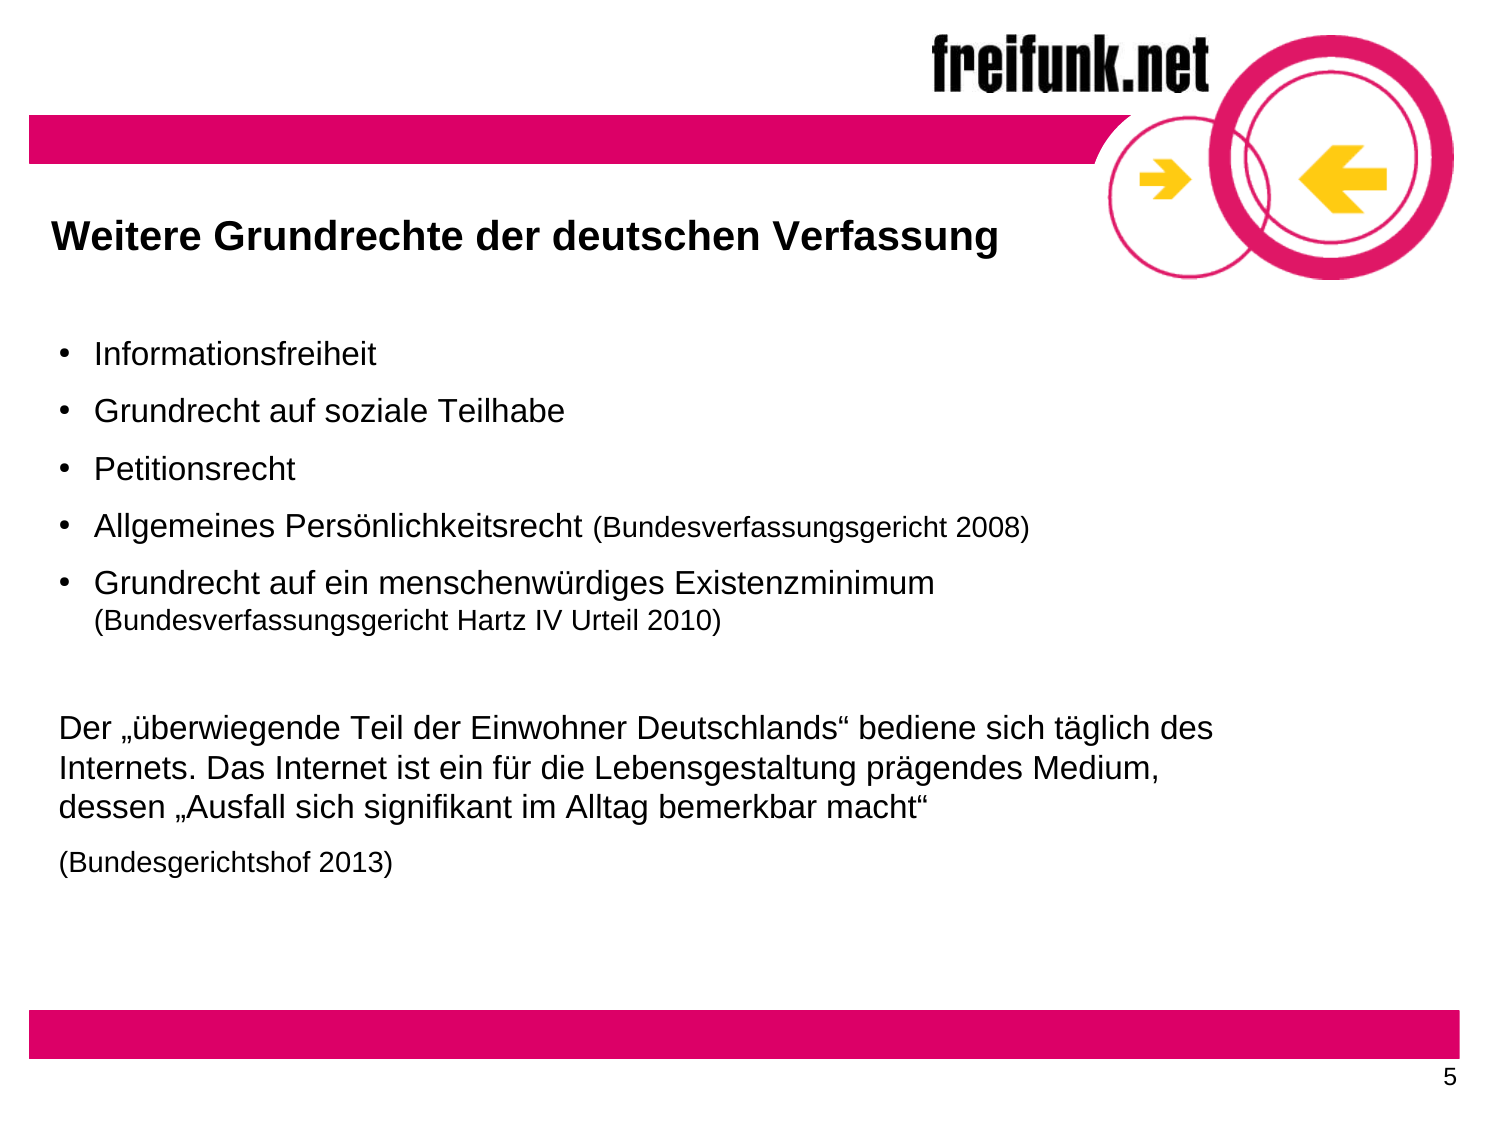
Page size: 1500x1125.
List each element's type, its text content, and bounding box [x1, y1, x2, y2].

picture [932, 34, 1454, 280]
text_box Informationsfreiheit Grundrecht auf soziale Teilhabe Petitionsrecht Allgemeines Persönlichkeitsrecht (Bundesverfassungsgericht 2008) Grundrecht auf ein menschenwürdiges Existenzminimum (Bundesverfassungsgericht Hartz IV Urteil 2010) Der „überwiegende Teil der Einwohner Deutschlands“ bediene sich täglich des Internets. Das Internet ist ein für die Lebensgestaltung prägendes Medium, dessen „Ausfall sich signifikant im Alltag bemerkbar macht“ (Bundesgerichtshof 2013) [58, 333, 1287, 1125]
text_box Weitere Grundrechte der deutschen Verfassung [51, 209, 1044, 289]
